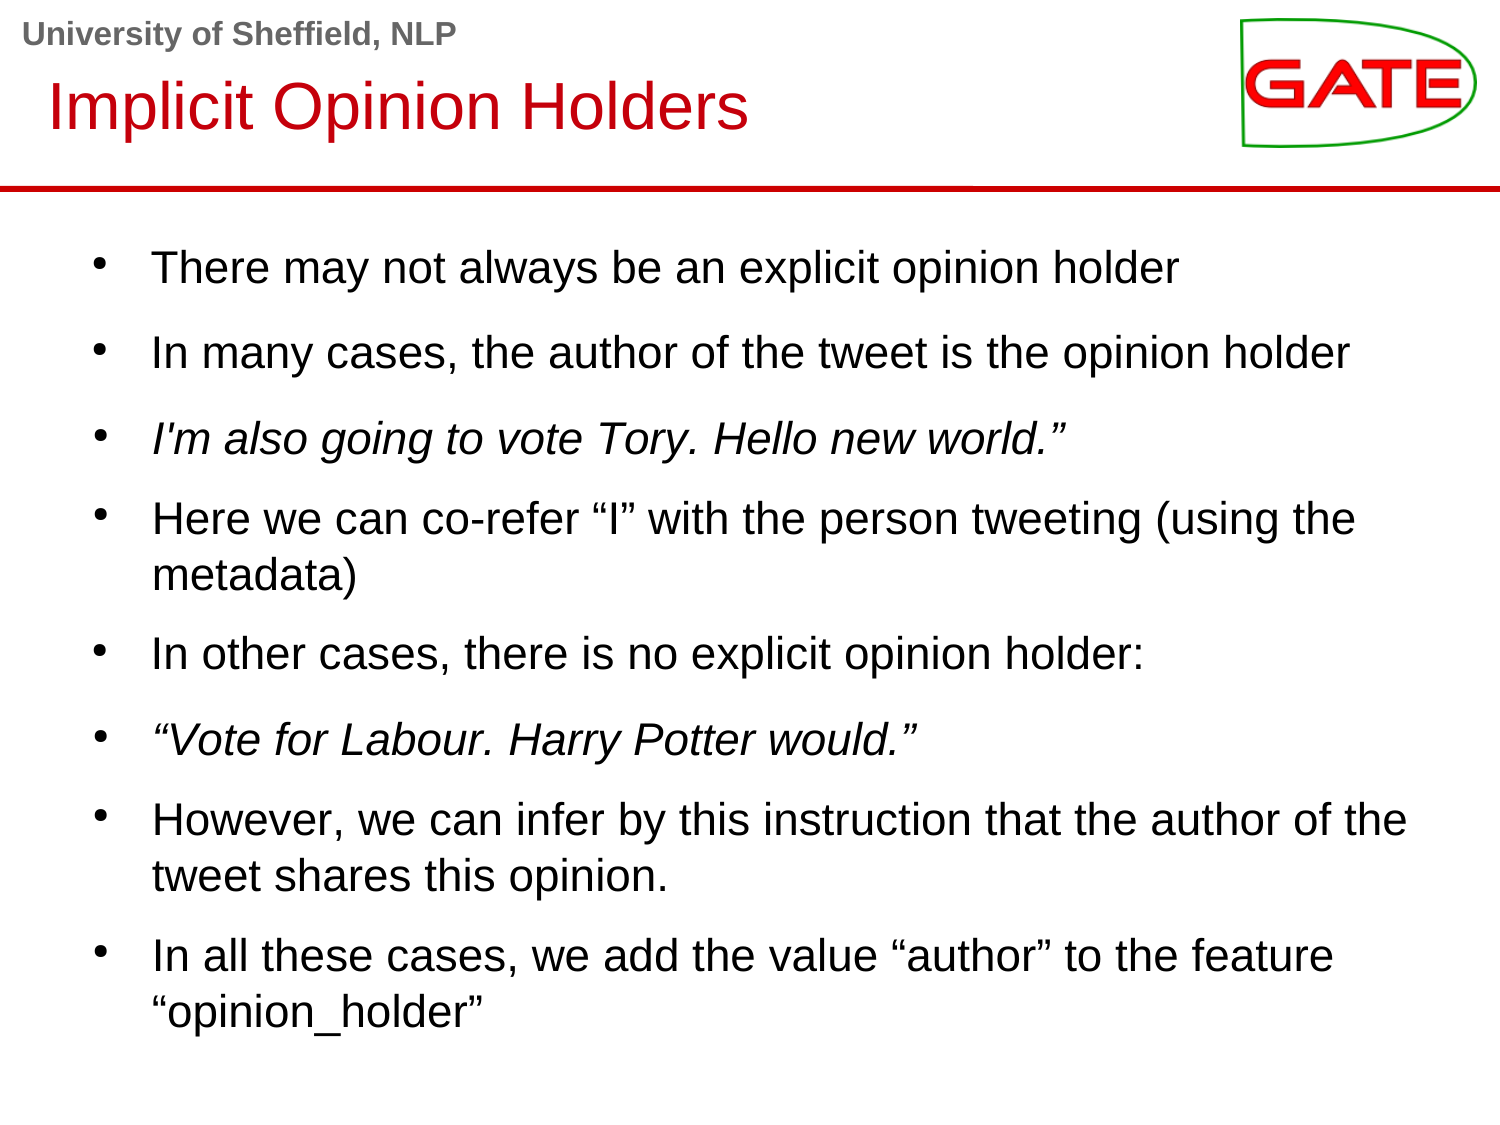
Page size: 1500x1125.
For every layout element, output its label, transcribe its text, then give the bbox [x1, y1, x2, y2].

list There may not always be an explicit opinion holder In many cases, the author of the tweet is the opinion holder I'm also going to vote Tory. Hello new world.” Here we can co-refer “I” with the person tweeting (using the metadata) In other cases, there is no explicit opinion holder: “Vote for Labour. Harry Potter would.” However, we can infer by this instruction that the author of the tweet shares this opinion. In all these cases, we add the value “author” to the feature “opinion_holder” [35, 236, 1483, 1034]
title Implicit Opinion Holders [47, 47, 1267, 168]
picture [1240, 18, 1477, 148]
